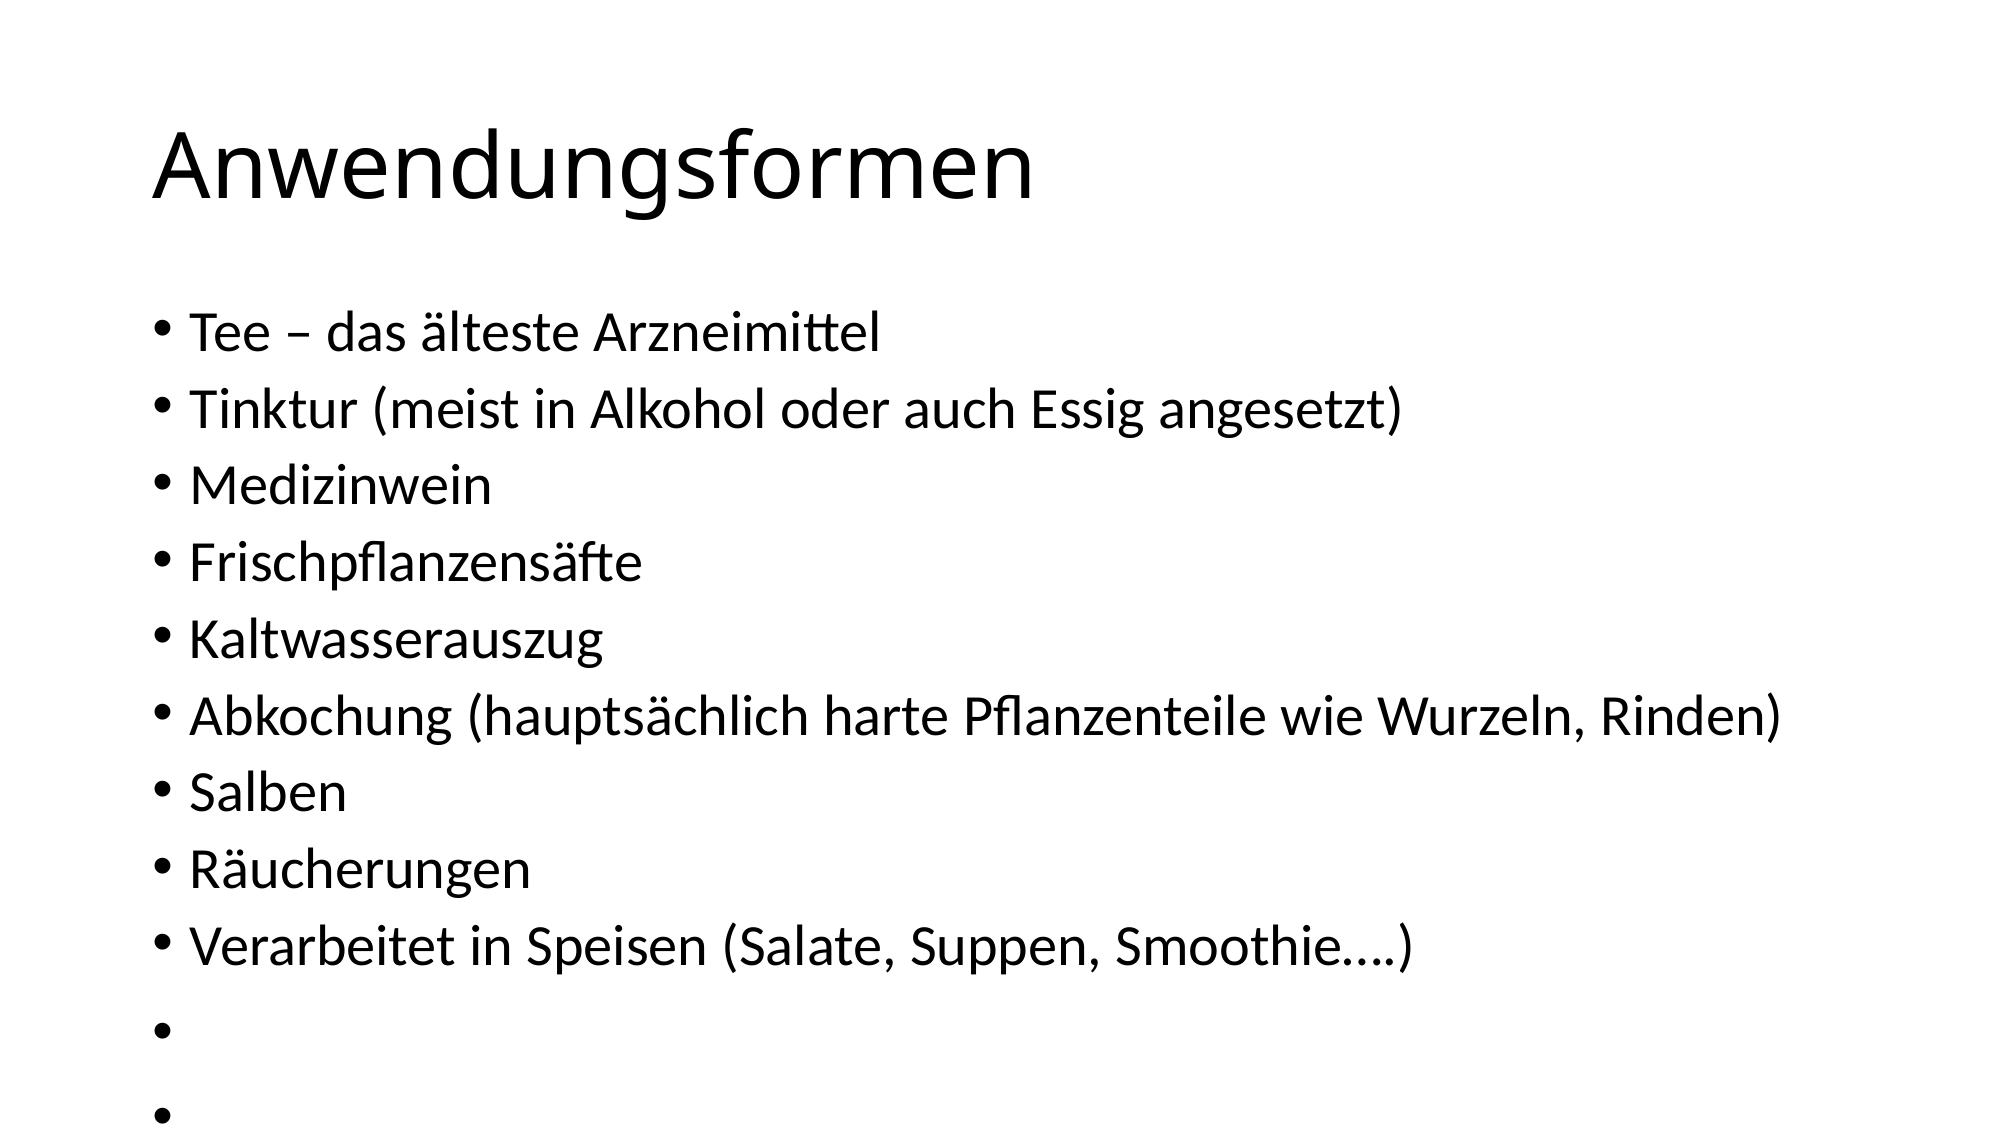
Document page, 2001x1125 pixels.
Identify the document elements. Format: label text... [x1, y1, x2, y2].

title Anwendungsformen [137, 59, 1863, 278]
list Tee – das älteste Arzneimittel Tinktur (meist in Alkohol oder auch Essig angesetzt) Medizinwein Frischpflanzensäfte Kaltwasserauszug Abkochung (hauptsächlich harte Pflanzenteile wie Wurzeln, Rinden) Salben Räucherungen Verarbeitet in Speisen (Salate, Suppen, Smoothie….) [137, 299, 1863, 1014]
